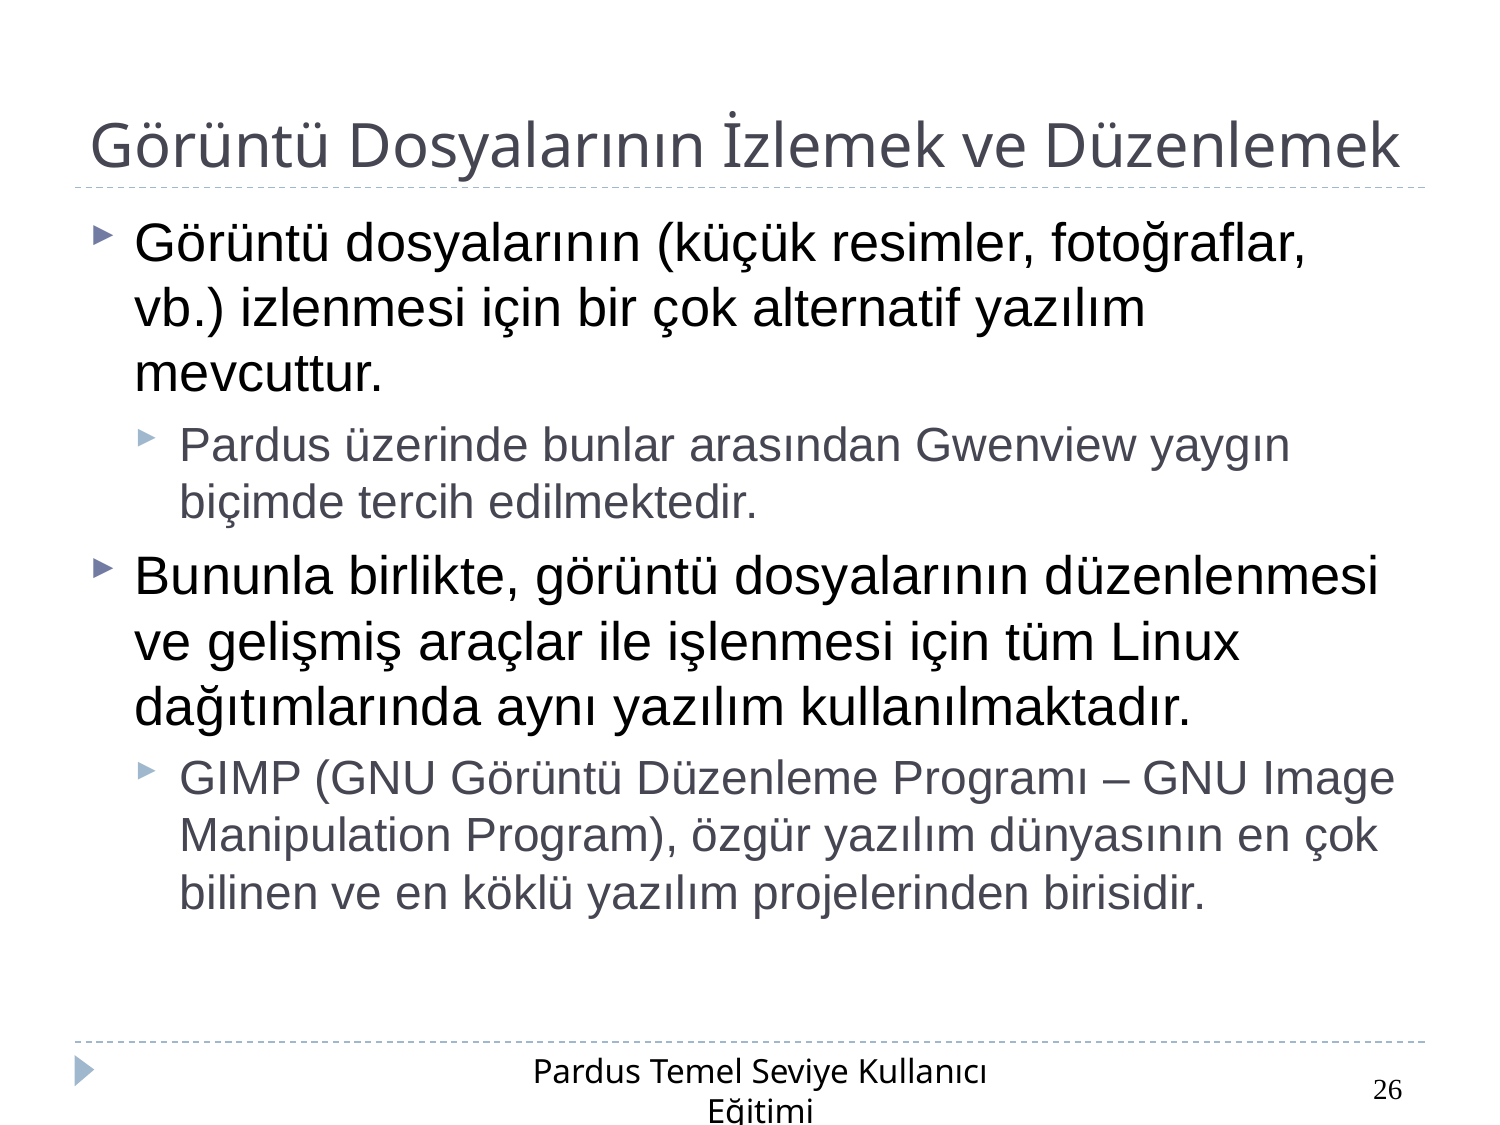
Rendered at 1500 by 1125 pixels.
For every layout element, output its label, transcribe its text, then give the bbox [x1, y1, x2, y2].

title Görüntü Dosyalarının İzlemek ve Düzenlemek [75, 24, 1425, 188]
list Görüntü dosyalarının (küçük resimler, fotoğraflar, vb.) izlenmesi için bir çok alternatif yazılım mevcuttur. Pardus üzerinde bunlar arasından Gwenview yaygın biçimde tercih edilmektedir. Bununla birlikte, görüntü dosyalarının düzenlenmesi ve gelişmiş araçlar ile işlenmesi için tüm Linux dağıtımlarında aynı yazılım kullanılmaktadır. GIMP (GNU Görüntü Düzenleme Programı – GNU Image Manipulation Program), özgür yazılım dünyasının en çok bilinen ve en köklü yazılım projelerinden birisidir. [75, 200, 1425, 1010]
